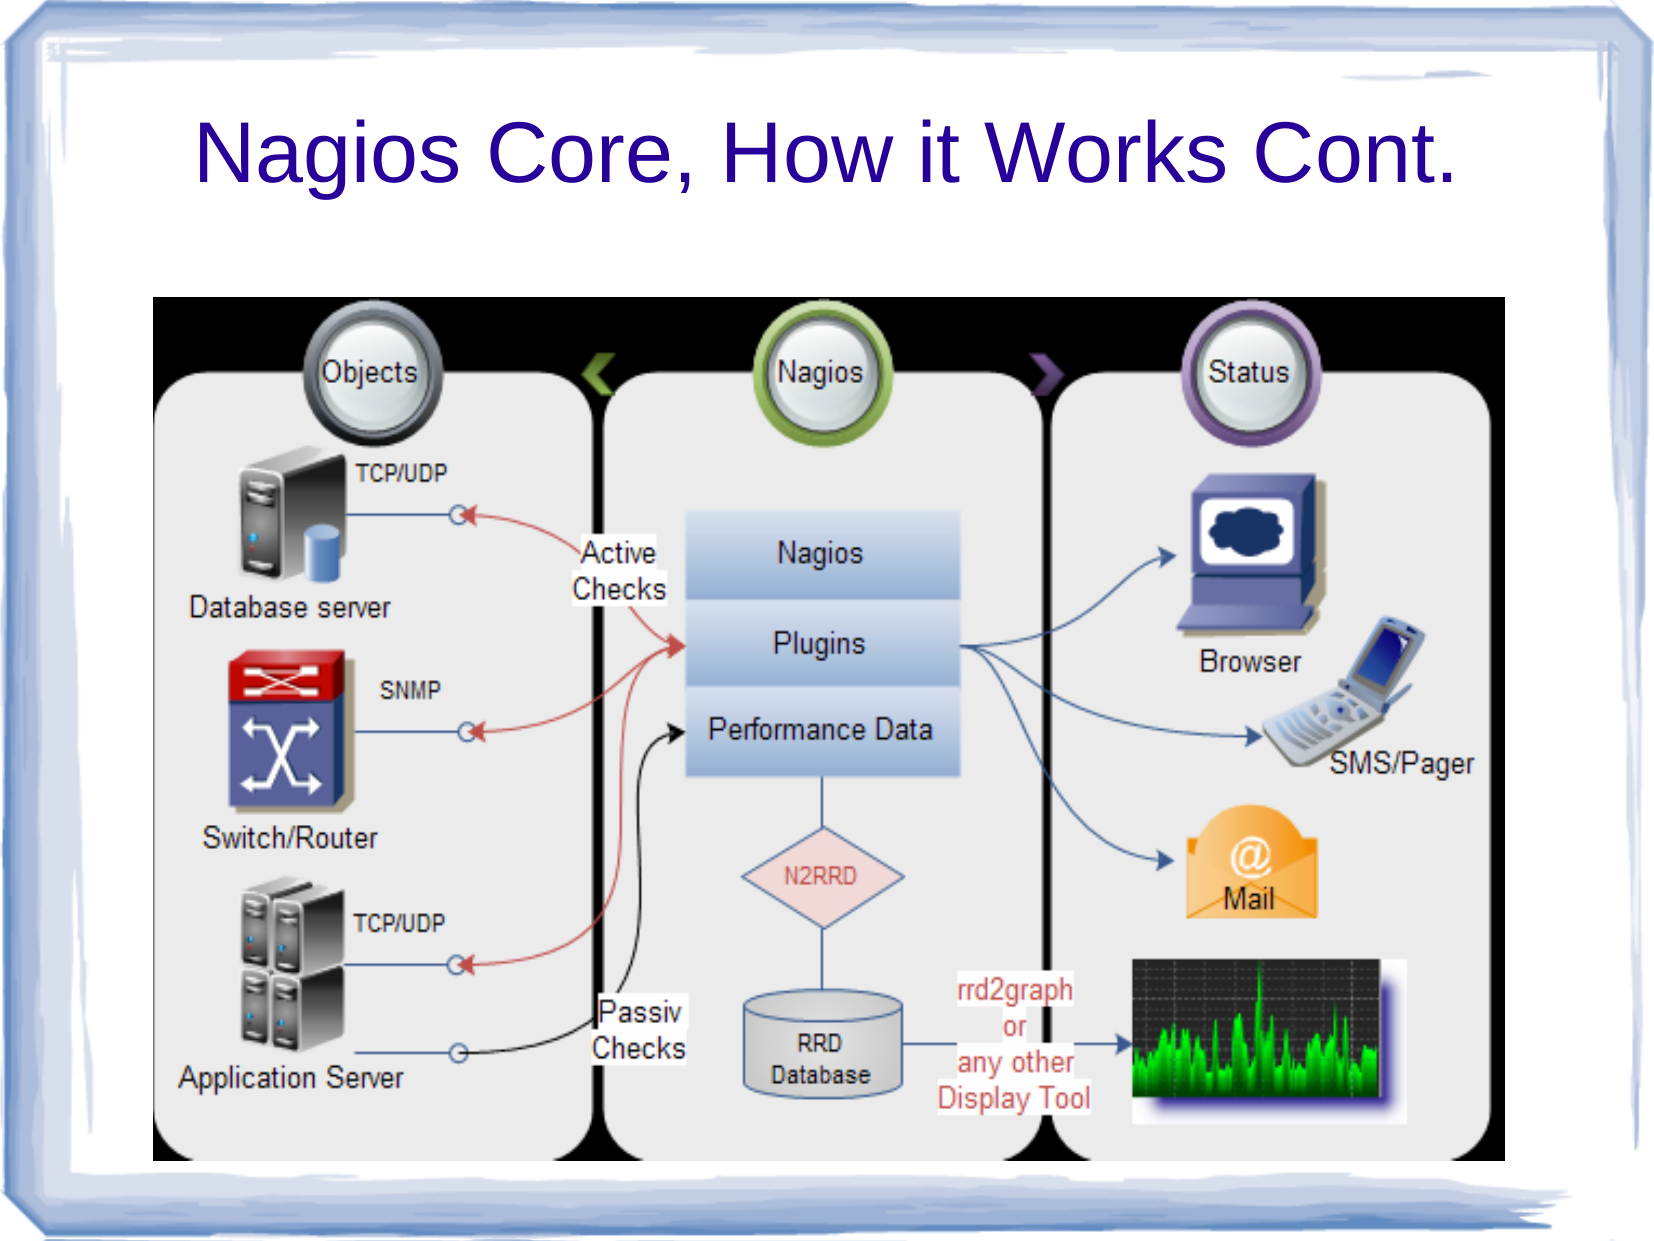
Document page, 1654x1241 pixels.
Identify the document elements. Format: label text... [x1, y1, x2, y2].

picture [0, 0, 1654, 1241]
title Nagios Core, How it Works Cont. [82, 49, 1571, 257]
